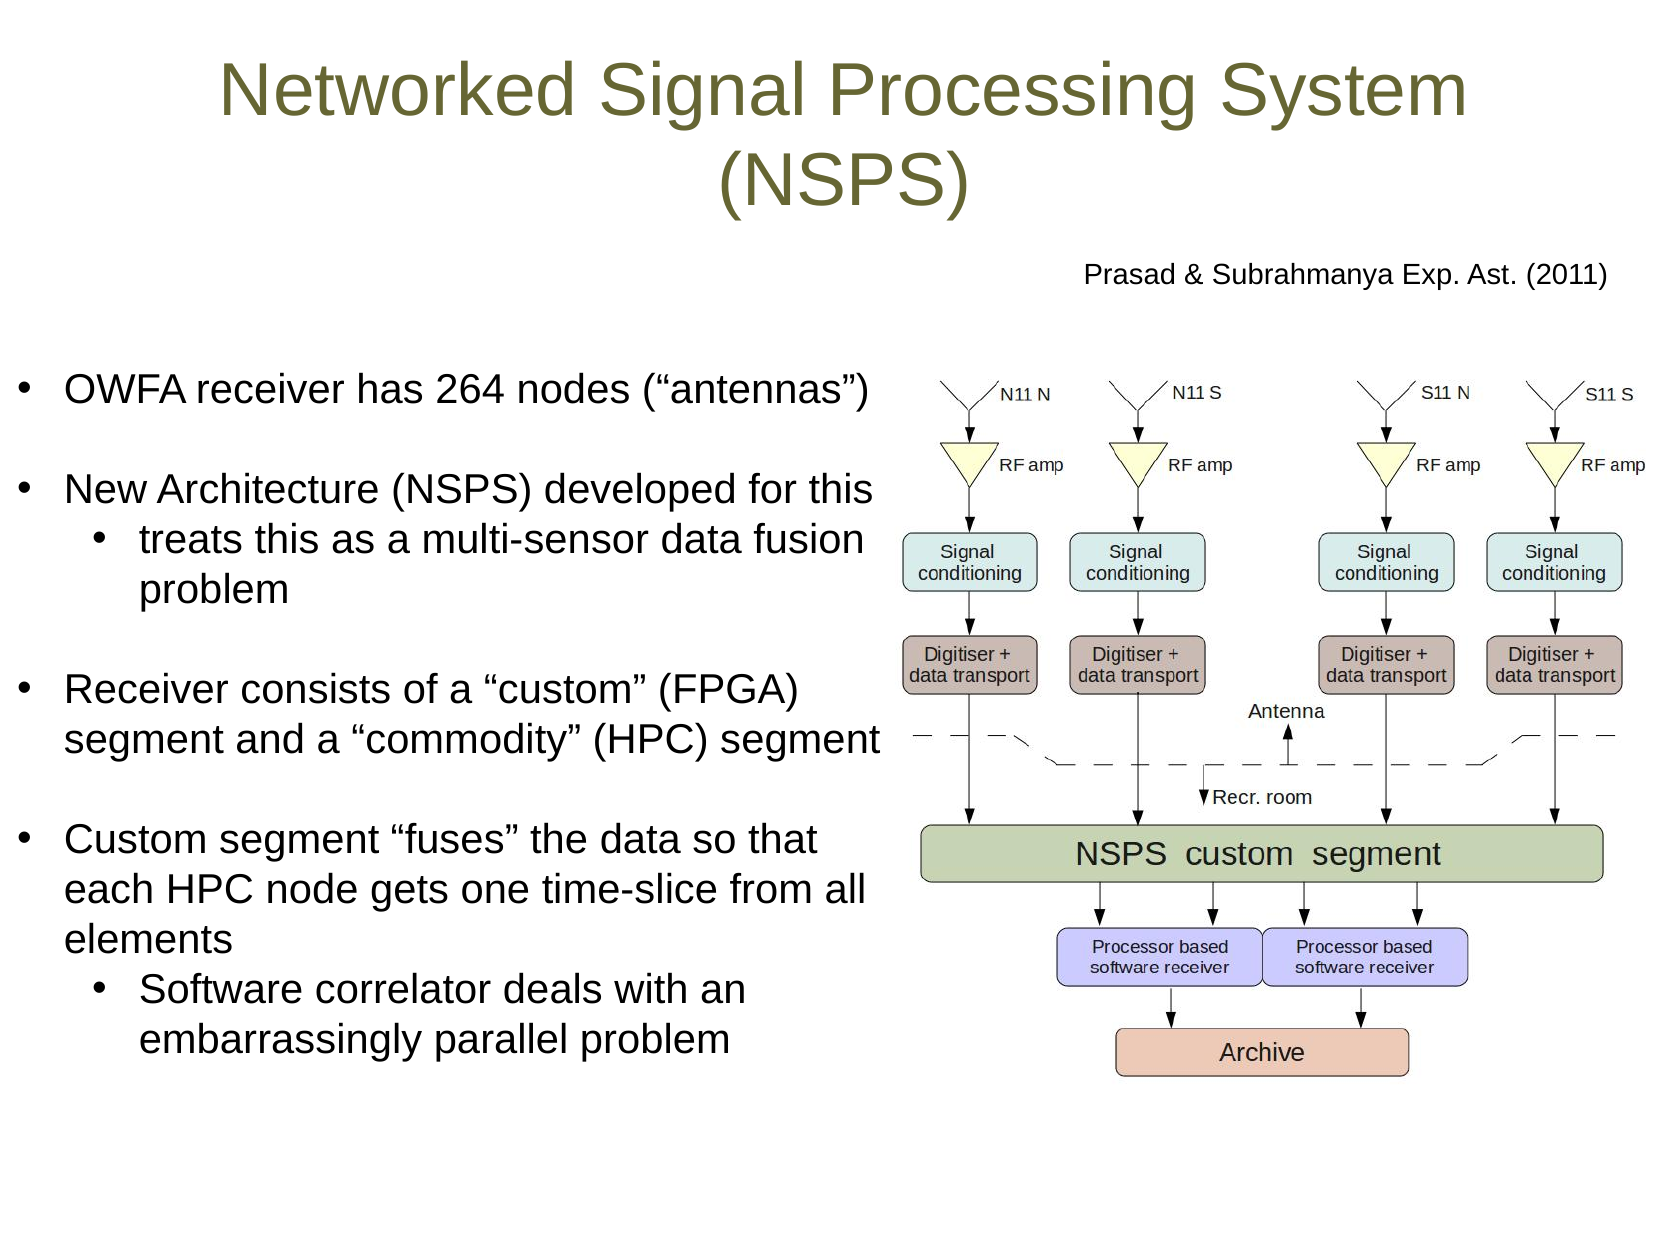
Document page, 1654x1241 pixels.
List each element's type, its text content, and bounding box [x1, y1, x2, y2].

text_box OWFA receiver has 264 nodes (“antennas”) New Architecture (NSPS) developed for this treats this as a multi-sensor data fusion problem Receiver consists of a “custom” (FPGA) segment and a “commodity” (HPC) segment Custom segment “fuses” the data so that each HPC node gets one time-slice from all elements Software correlator deals with an embarrassingly parallel problem [2, 354, 910, 1071]
picture [879, 371, 1646, 1088]
title Networked Signal Processing System (NSPS) [82, 27, 1571, 235]
text_box Prasad & Subrahmanya Exp. Ast. (2011) [1033, 247, 1654, 299]
